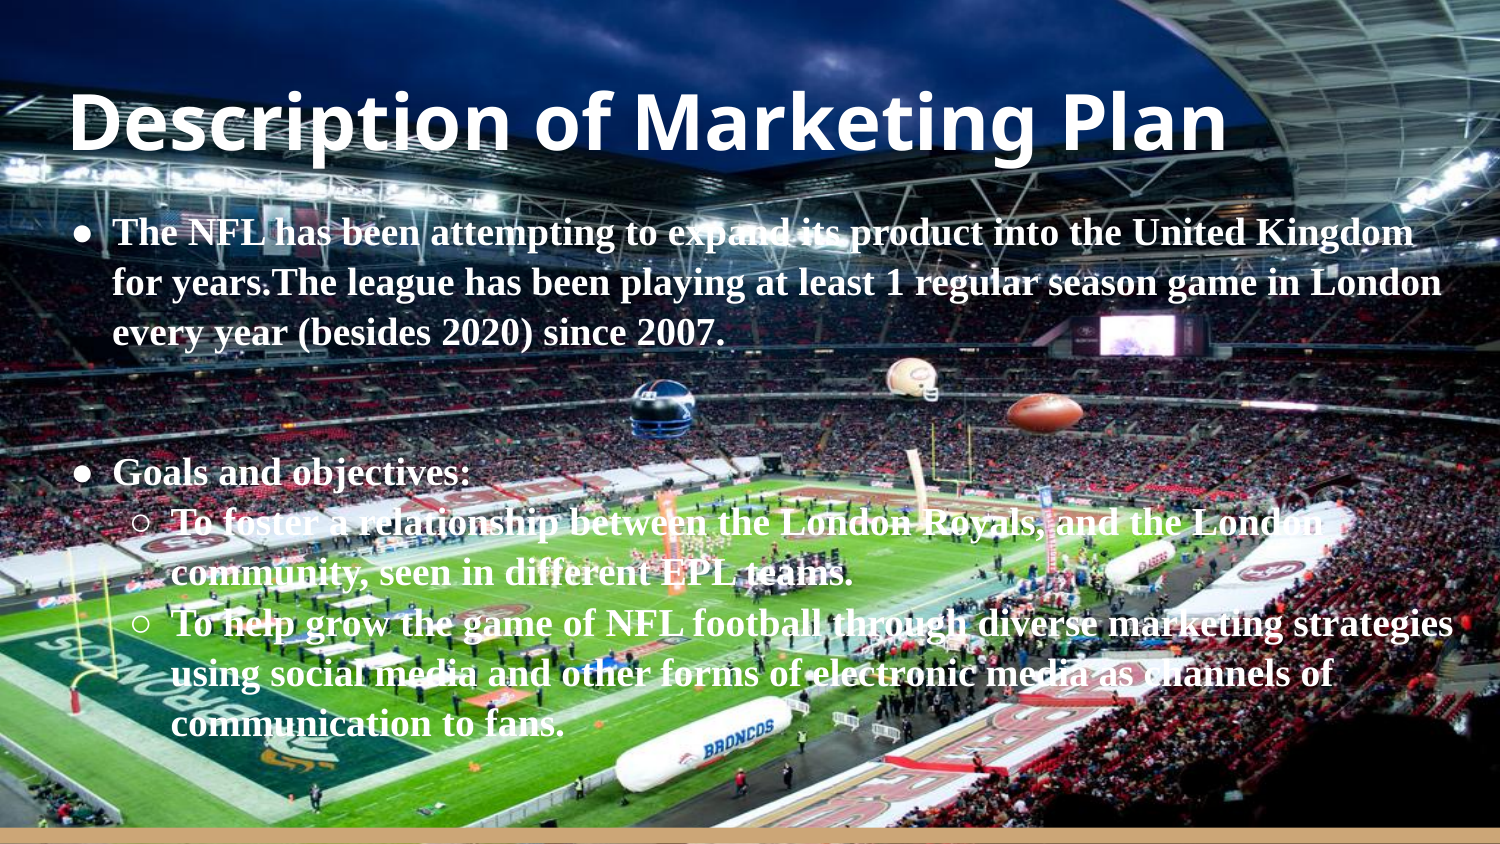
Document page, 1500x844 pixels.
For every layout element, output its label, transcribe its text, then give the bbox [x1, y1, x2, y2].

list The NFL has been attempting to expand its product into the United Kingdom for years.The league has been playing at least 1 regular season game in London every year (besides 2020) since 2007. Goals and objectives: To foster a relationship between the London Royals, and the London community, seen in different EPL teams. To help grow the game of NFL football through diverse marketing strategies using social media and other forms of electronic media as channels of communication to fans. [38, 188, 1485, 767]
title Description of Marketing Plan [51, 51, 1449, 188]
picture [0, 0, 1500, 827]
